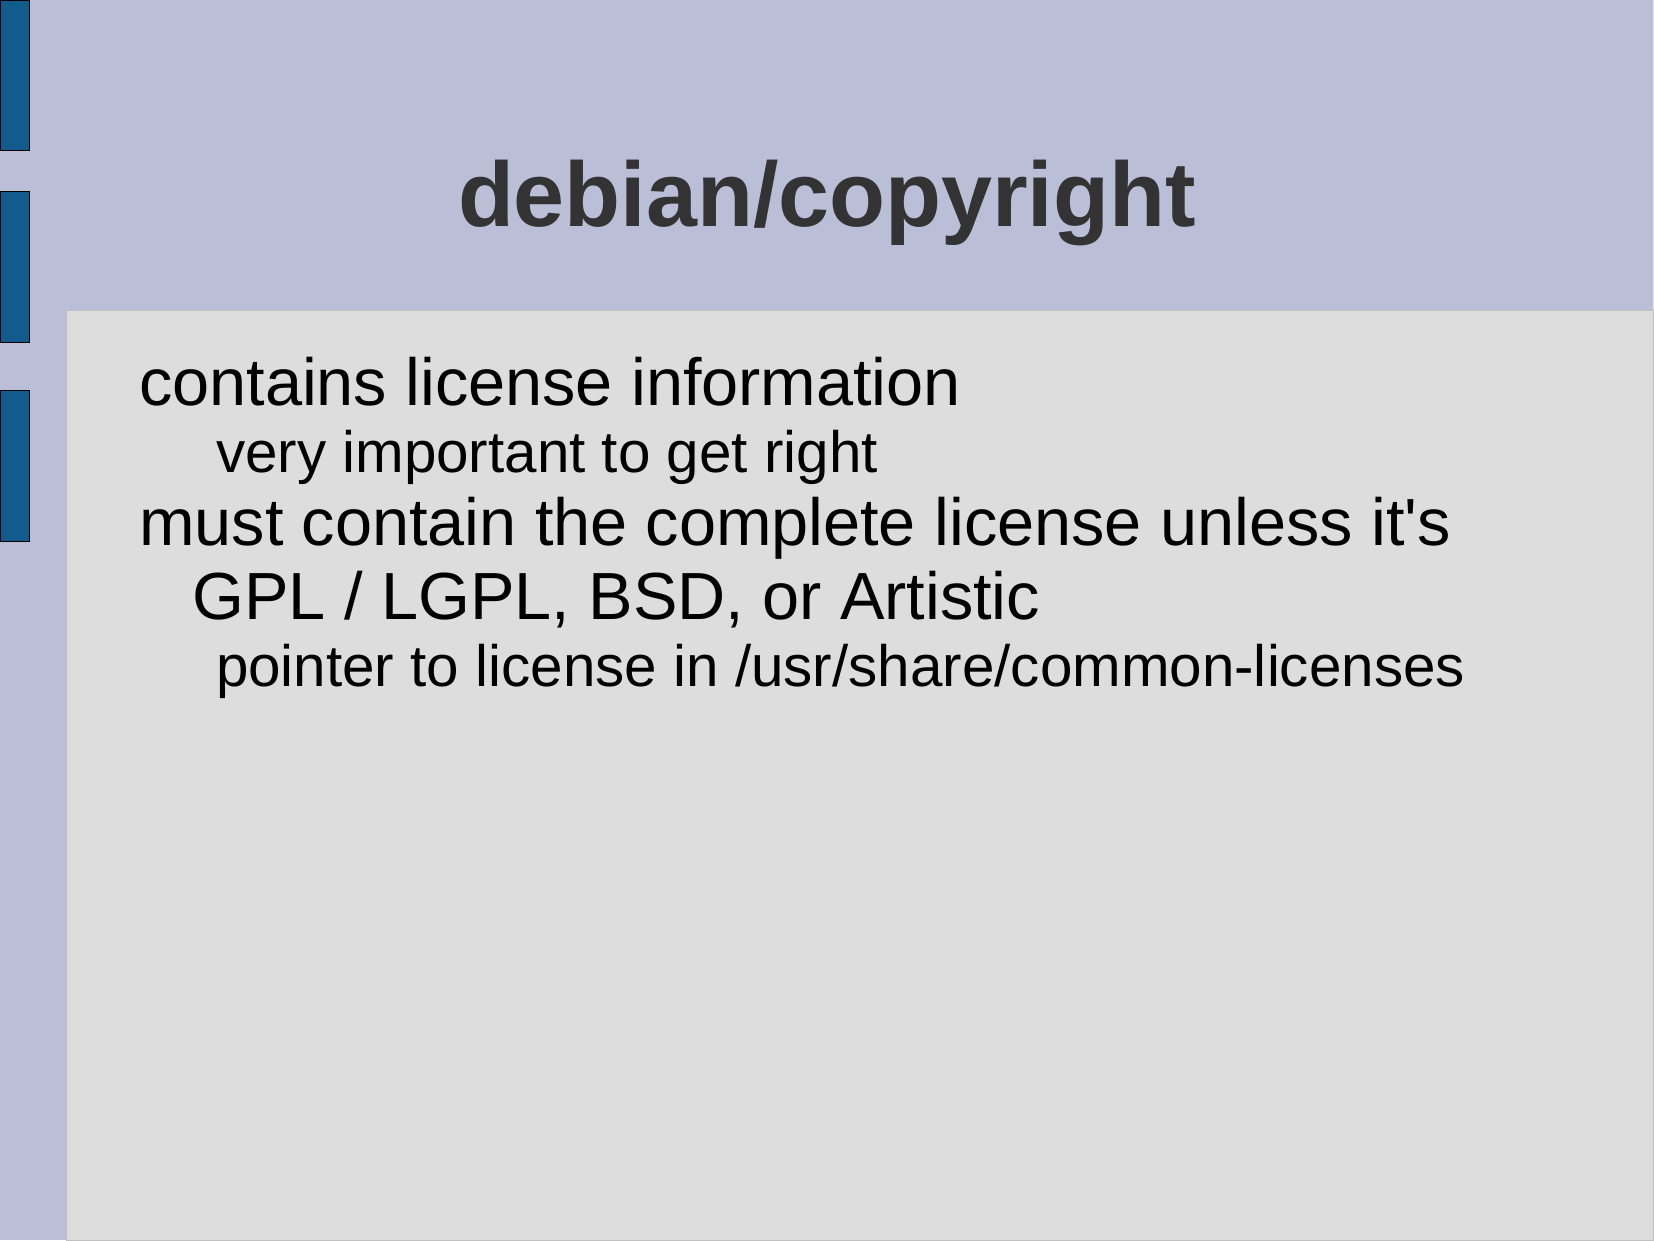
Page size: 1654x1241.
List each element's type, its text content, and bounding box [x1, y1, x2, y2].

list contains license information very important to get right must contain the complete license unless it's GPL / LGPL, BSD, or Artistic pointer to license in /usr/share/common-licenses [121, 344, 1534, 1127]
title debian/copyright [121, 91, 1534, 299]
